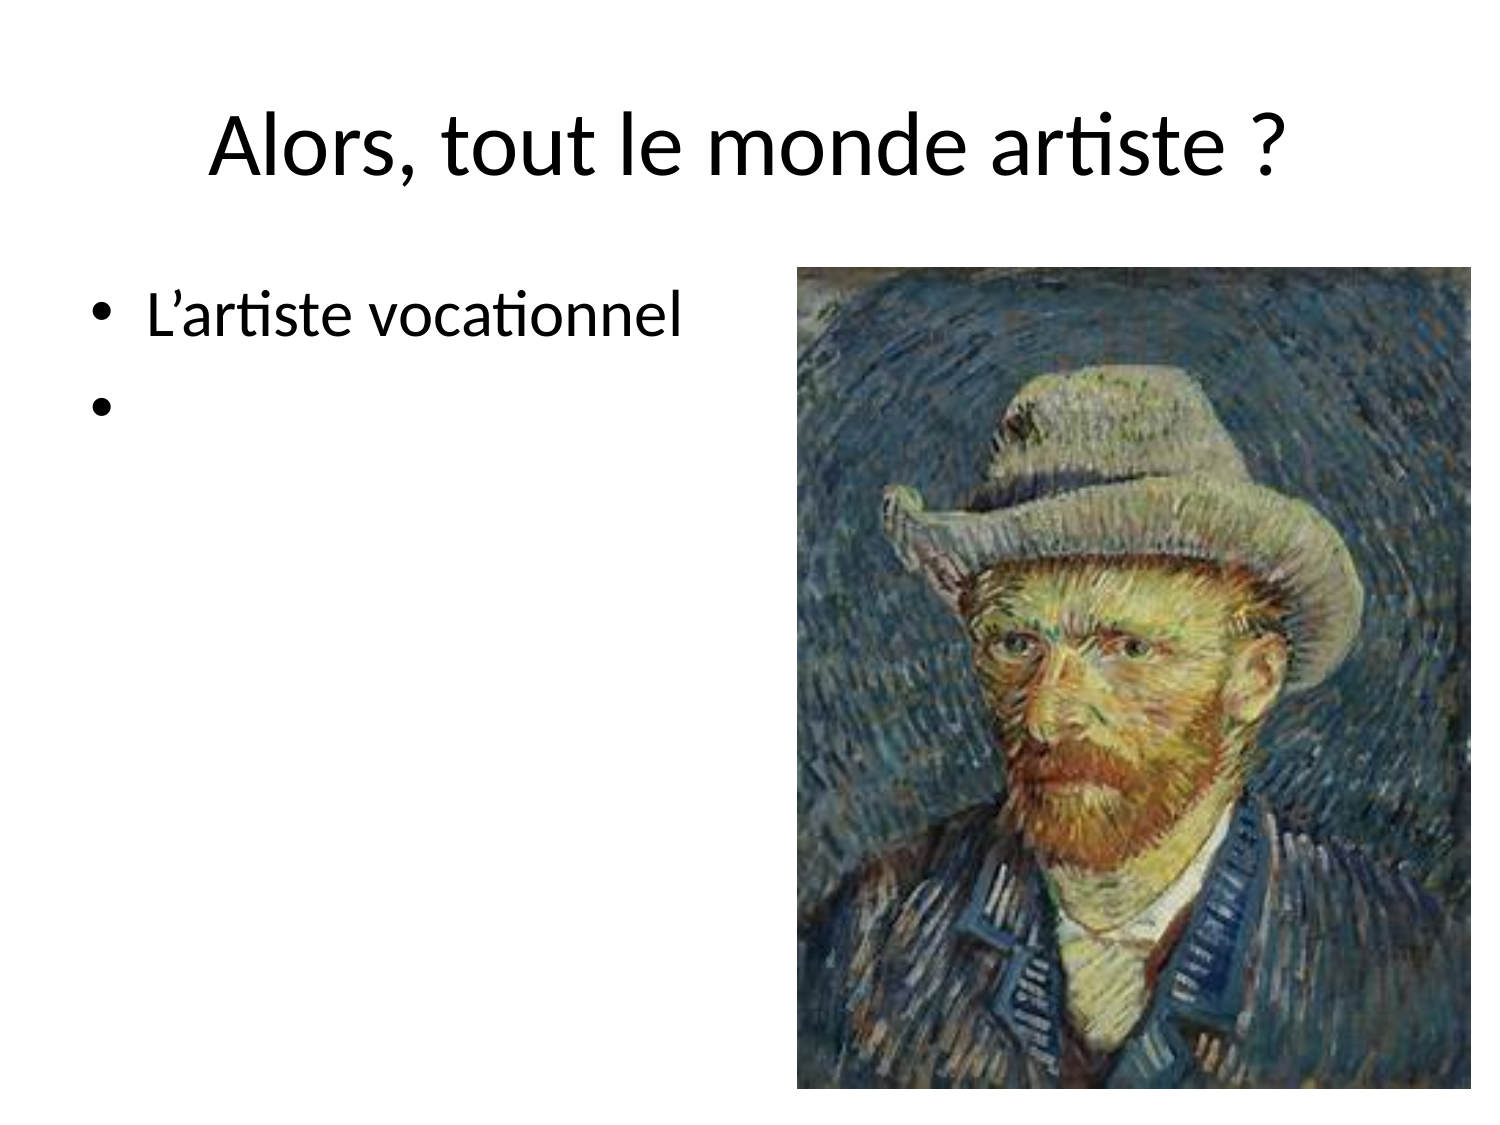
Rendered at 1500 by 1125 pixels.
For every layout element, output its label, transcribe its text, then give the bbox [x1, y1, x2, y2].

picture [797, 267, 1471, 1089]
title Alors, tout le monde artiste ? [75, 45, 1426, 233]
list L’artiste vocationnel [75, 262, 1426, 1005]
